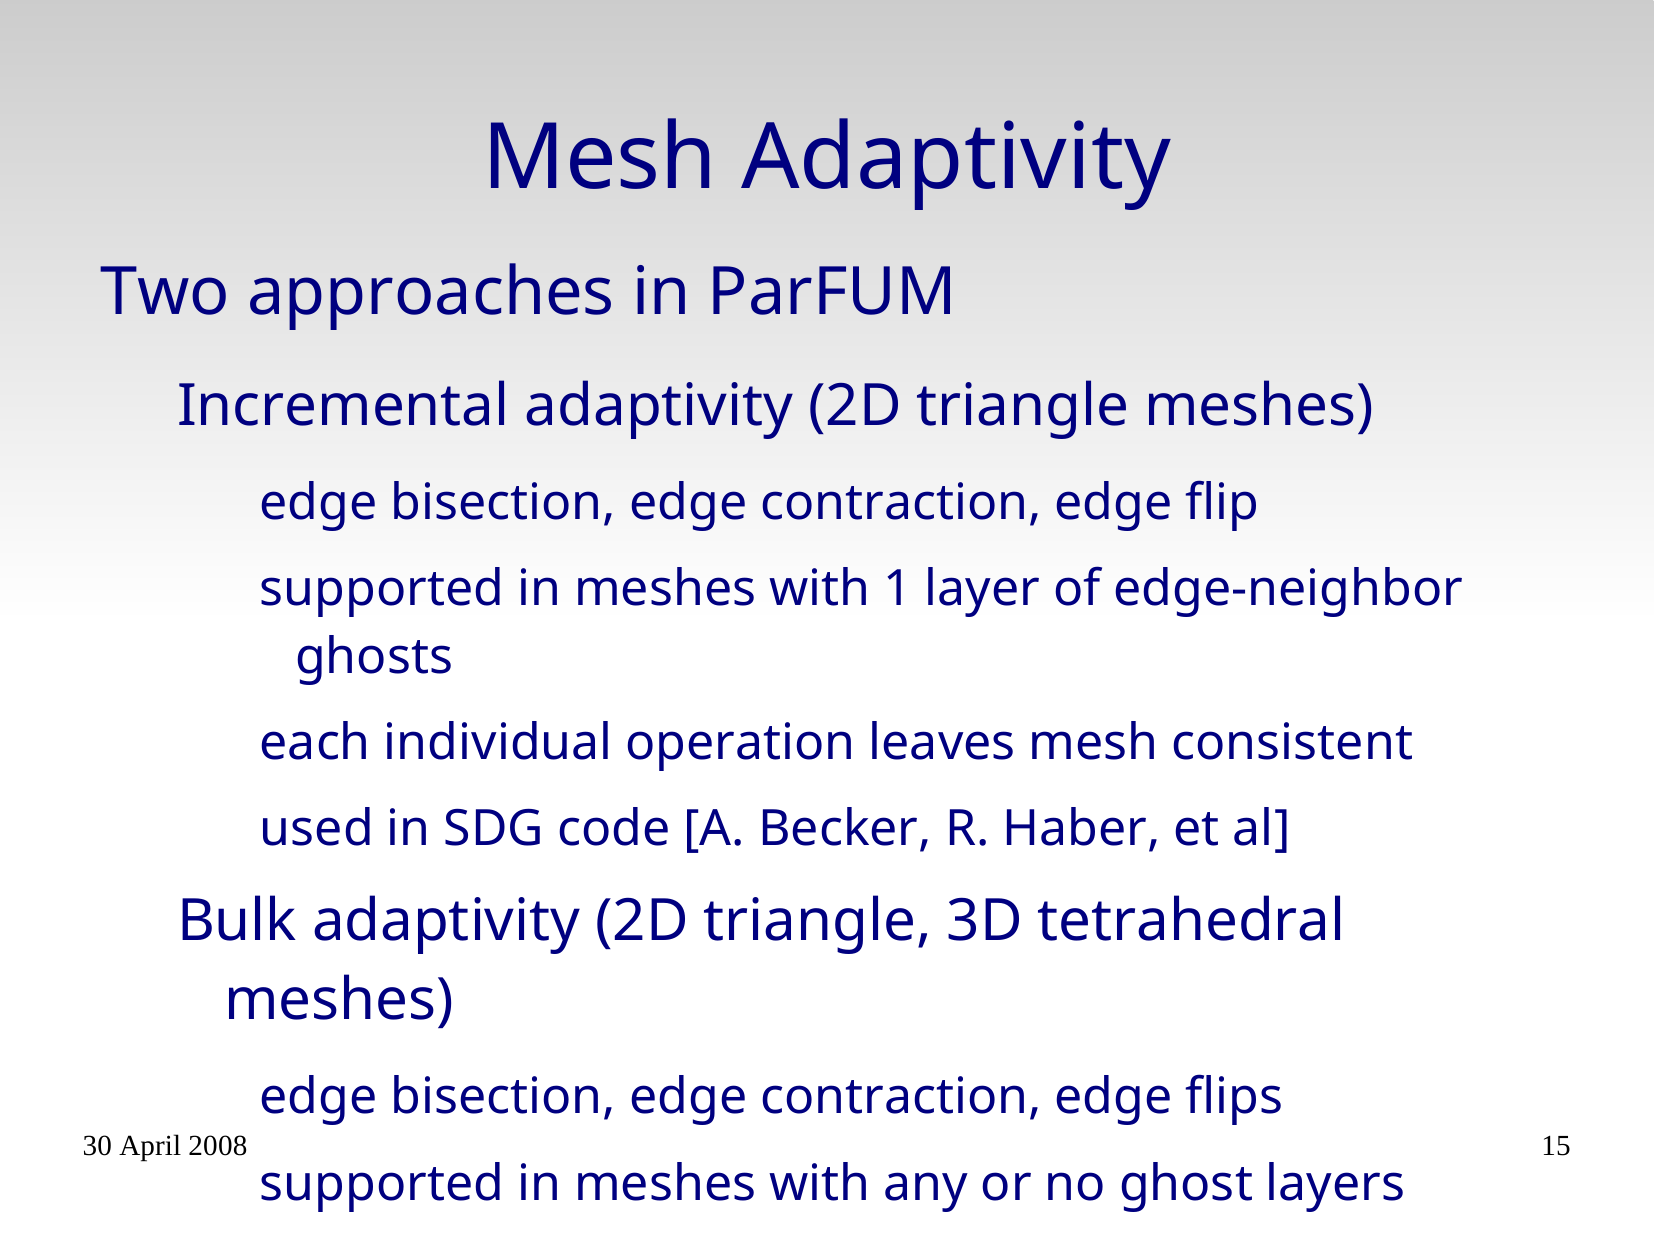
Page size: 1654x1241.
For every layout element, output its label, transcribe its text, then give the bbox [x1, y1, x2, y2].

title Mesh Adaptivity [82, 49, 1571, 242]
list Two approaches in ParFUM Incremental adaptivity (2D triangle meshes) edge bisection, edge contraction, edge flip supported in meshes with 1 layer of edge-neighbor ghosts each individual operation leaves mesh consistent used in SDG code [A. Becker, R. Haber, et al] Bulk adaptivity (2D triangle, 3D tetrahedral meshes) edge bisection, edge contraction, edge flips supported in meshes with any or no ghost layers operations performed in bulk; ghosts and adjacencies updated at end [82, 242, 1571, 1135]
